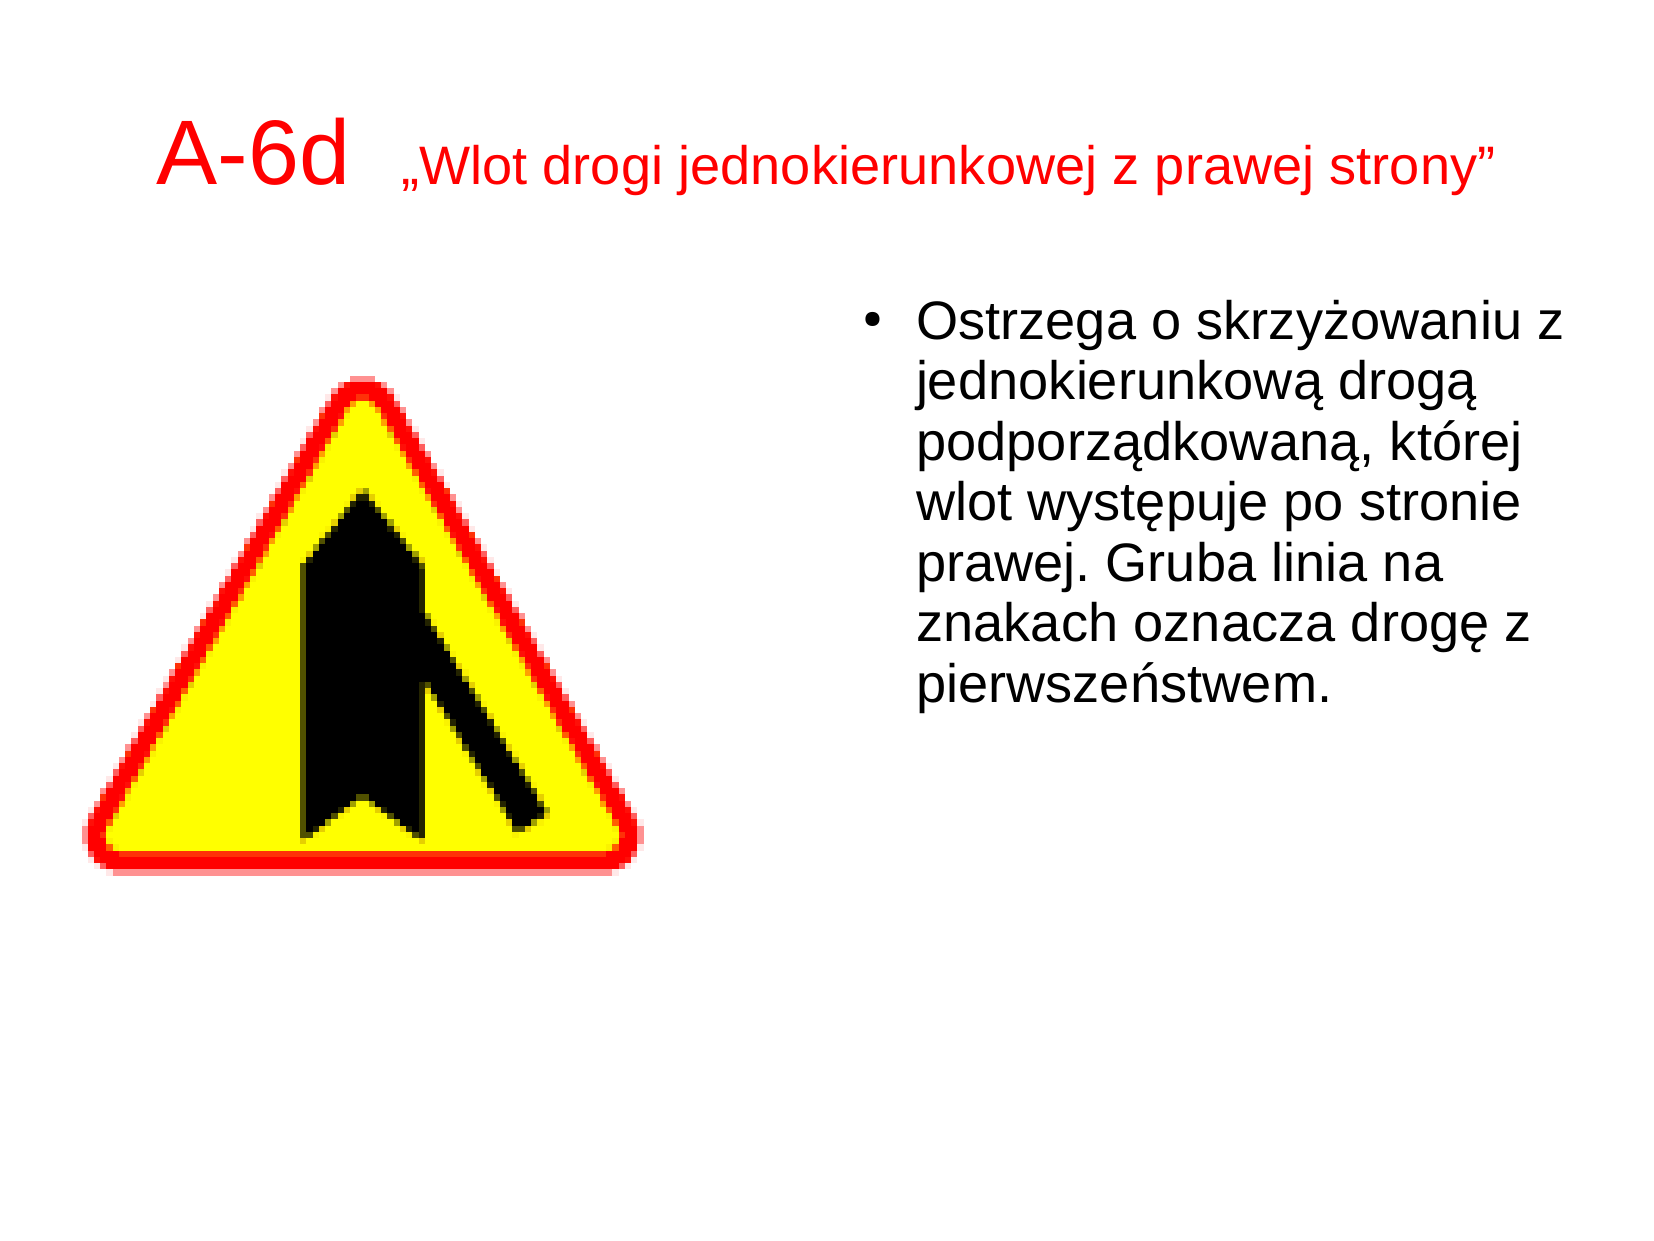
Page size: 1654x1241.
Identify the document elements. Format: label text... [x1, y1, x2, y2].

picture [82, 376, 644, 876]
title A-6d „Wlot drogi jednokierunkowej z prawej strony” [82, 56, 1571, 250]
list Ostrzega o skrzyżowaniu z jednokierunkową drogą podporządkowaną, której wlot występuje po stronie prawej. Gruba linia na znakach oznacza drogę z pierwszeństwem. [845, 290, 1572, 1094]
